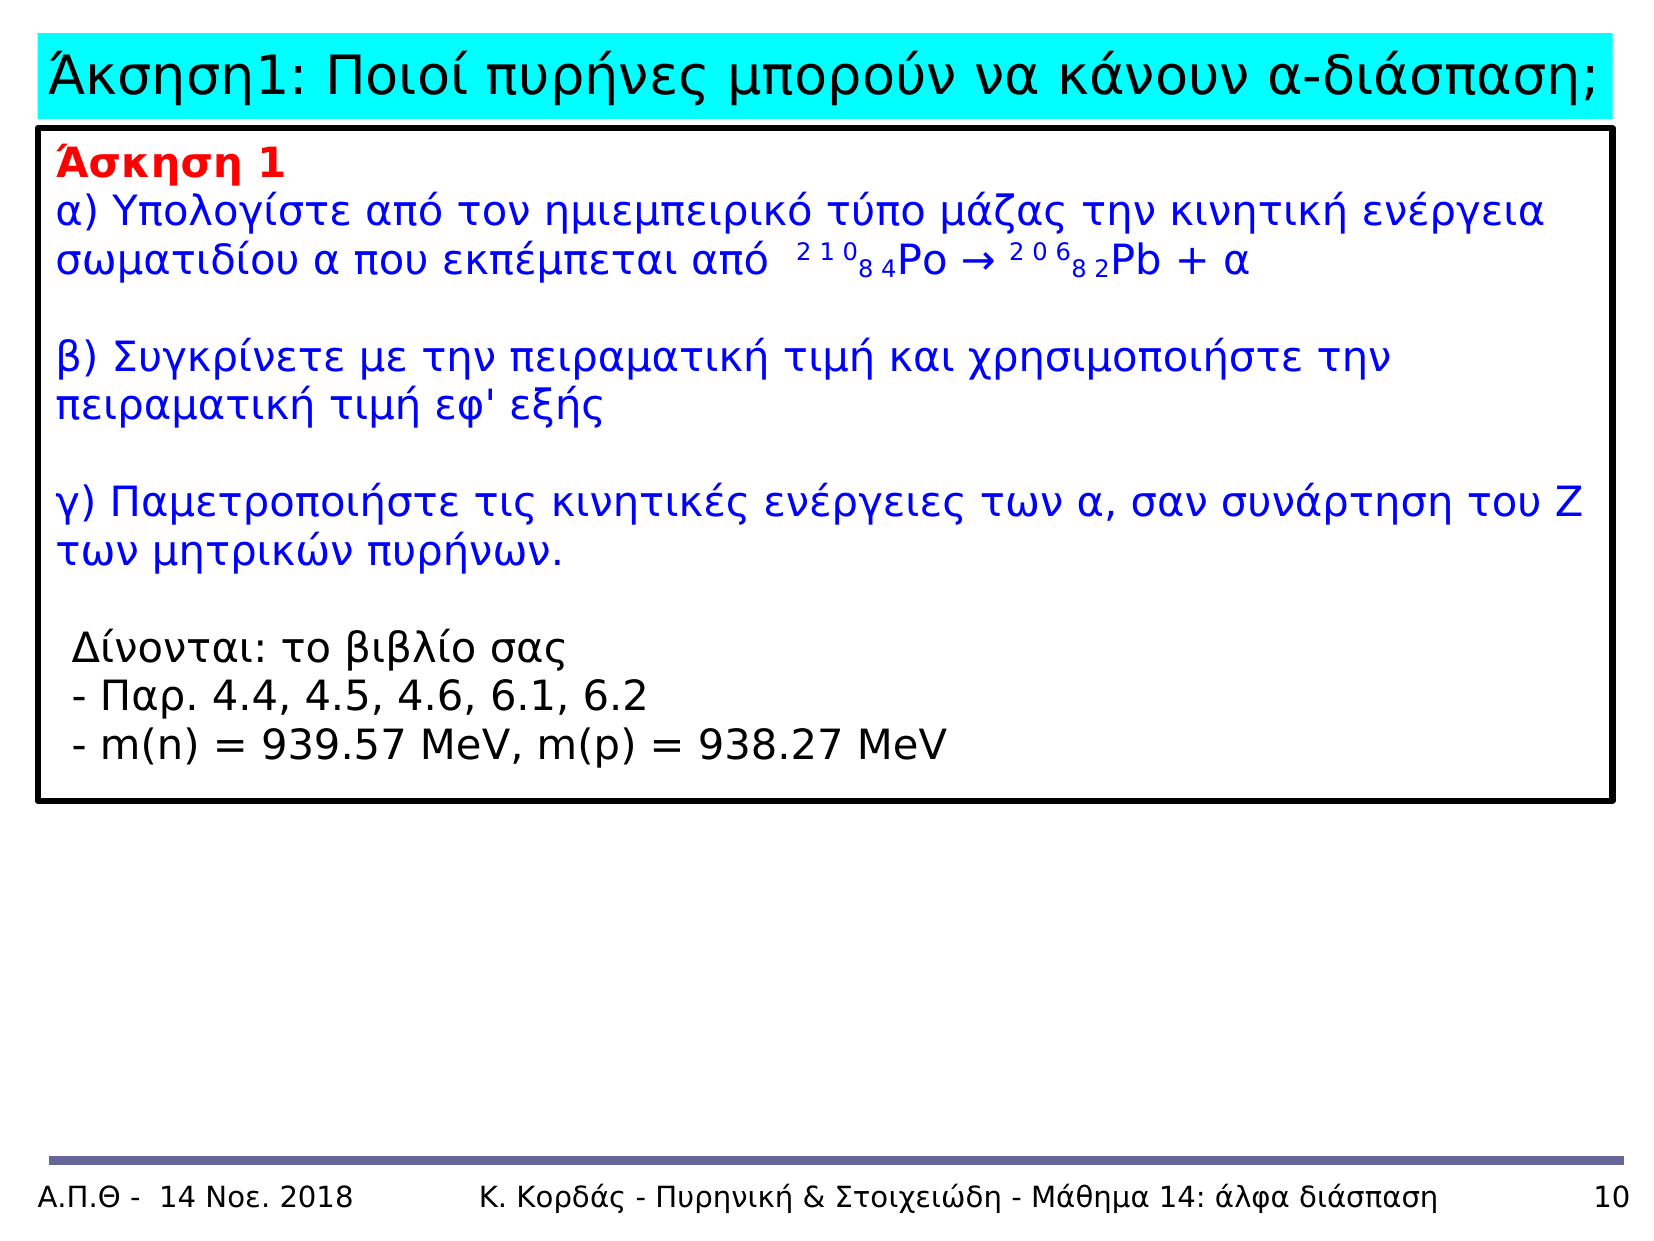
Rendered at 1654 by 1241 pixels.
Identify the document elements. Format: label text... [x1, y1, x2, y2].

title Άκσηση1: Ποιοί πυρήνες μπορούν να κάνουν α-διάσπαση; [37, 33, 1613, 119]
text_box Άσκηση 1 α) Υπολογίστε από τον ημιεμπειρικό τύπο μάζας την κινητική ενέργεια σωματιδίου α που εκπέμπεται από 2 1 08 4Po → 2 0 68 2Pb + α β) Συγκρίνετε με την πειραματική τιμή και χρησιμοποιήστε την πειραματική τιμή εφ' εξής γ) Παμετροποιήστε τις κινητικές ενέργειες των α, σαν συνάρτηση του Ζ των μητρικών πυρήνων. Δίνονται: το βιβλίο σας - Παρ. 4.4, 4.5, 4.6, 6.1, 6.2 - m(n) = 939.57 MeV, m(p) = 938.27 MeV [37, 128, 1613, 801]
